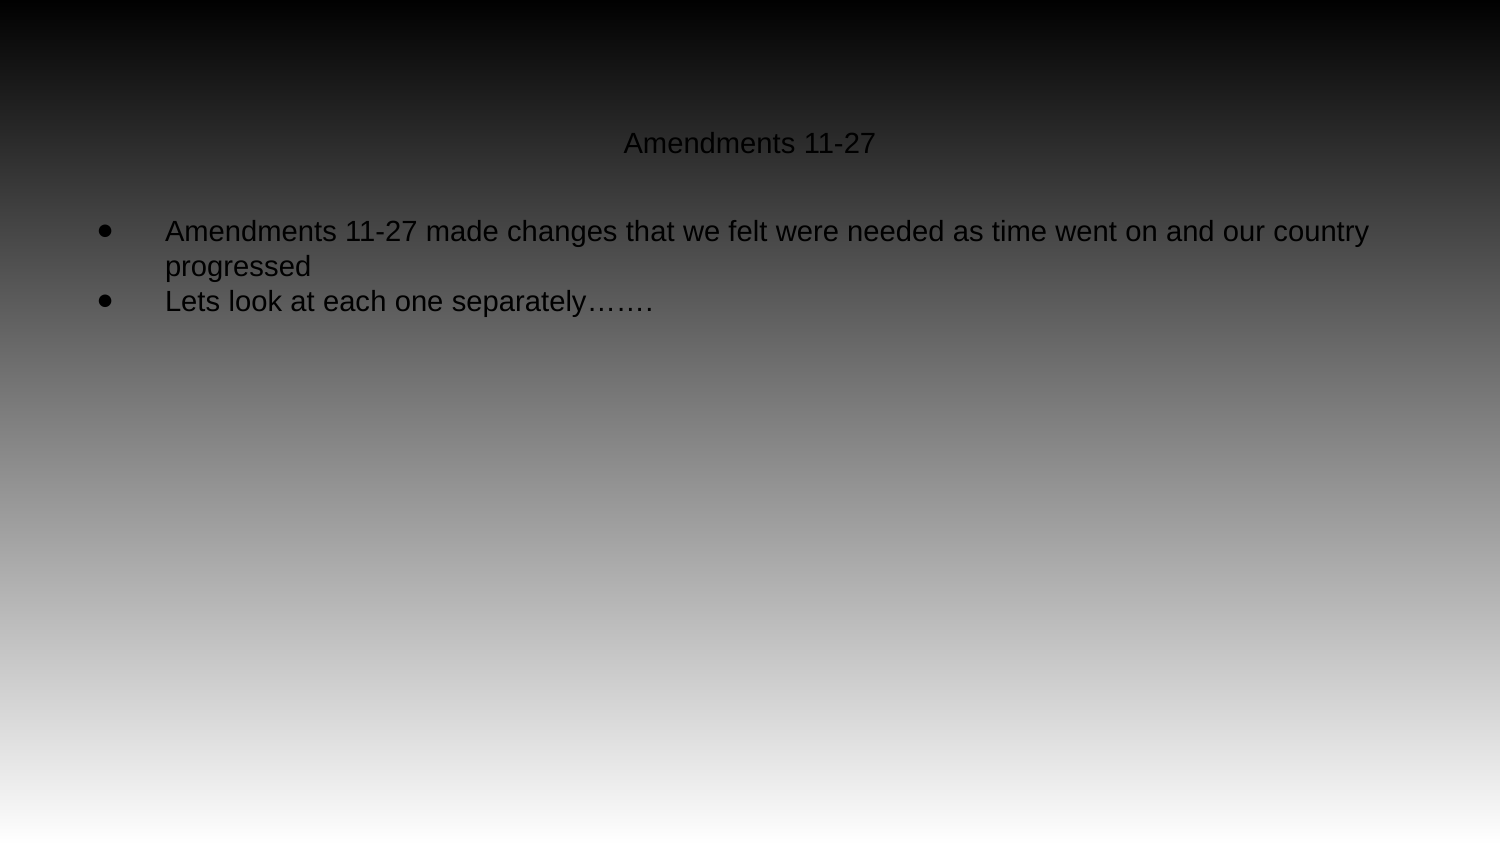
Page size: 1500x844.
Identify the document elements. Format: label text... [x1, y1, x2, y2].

title Amendments 11-27 [75, 33, 1425, 175]
list Amendments 11-27 made changes that we felt were needed as time went on and our country progressed Lets look at each one separately……. [75, 196, 1425, 808]
